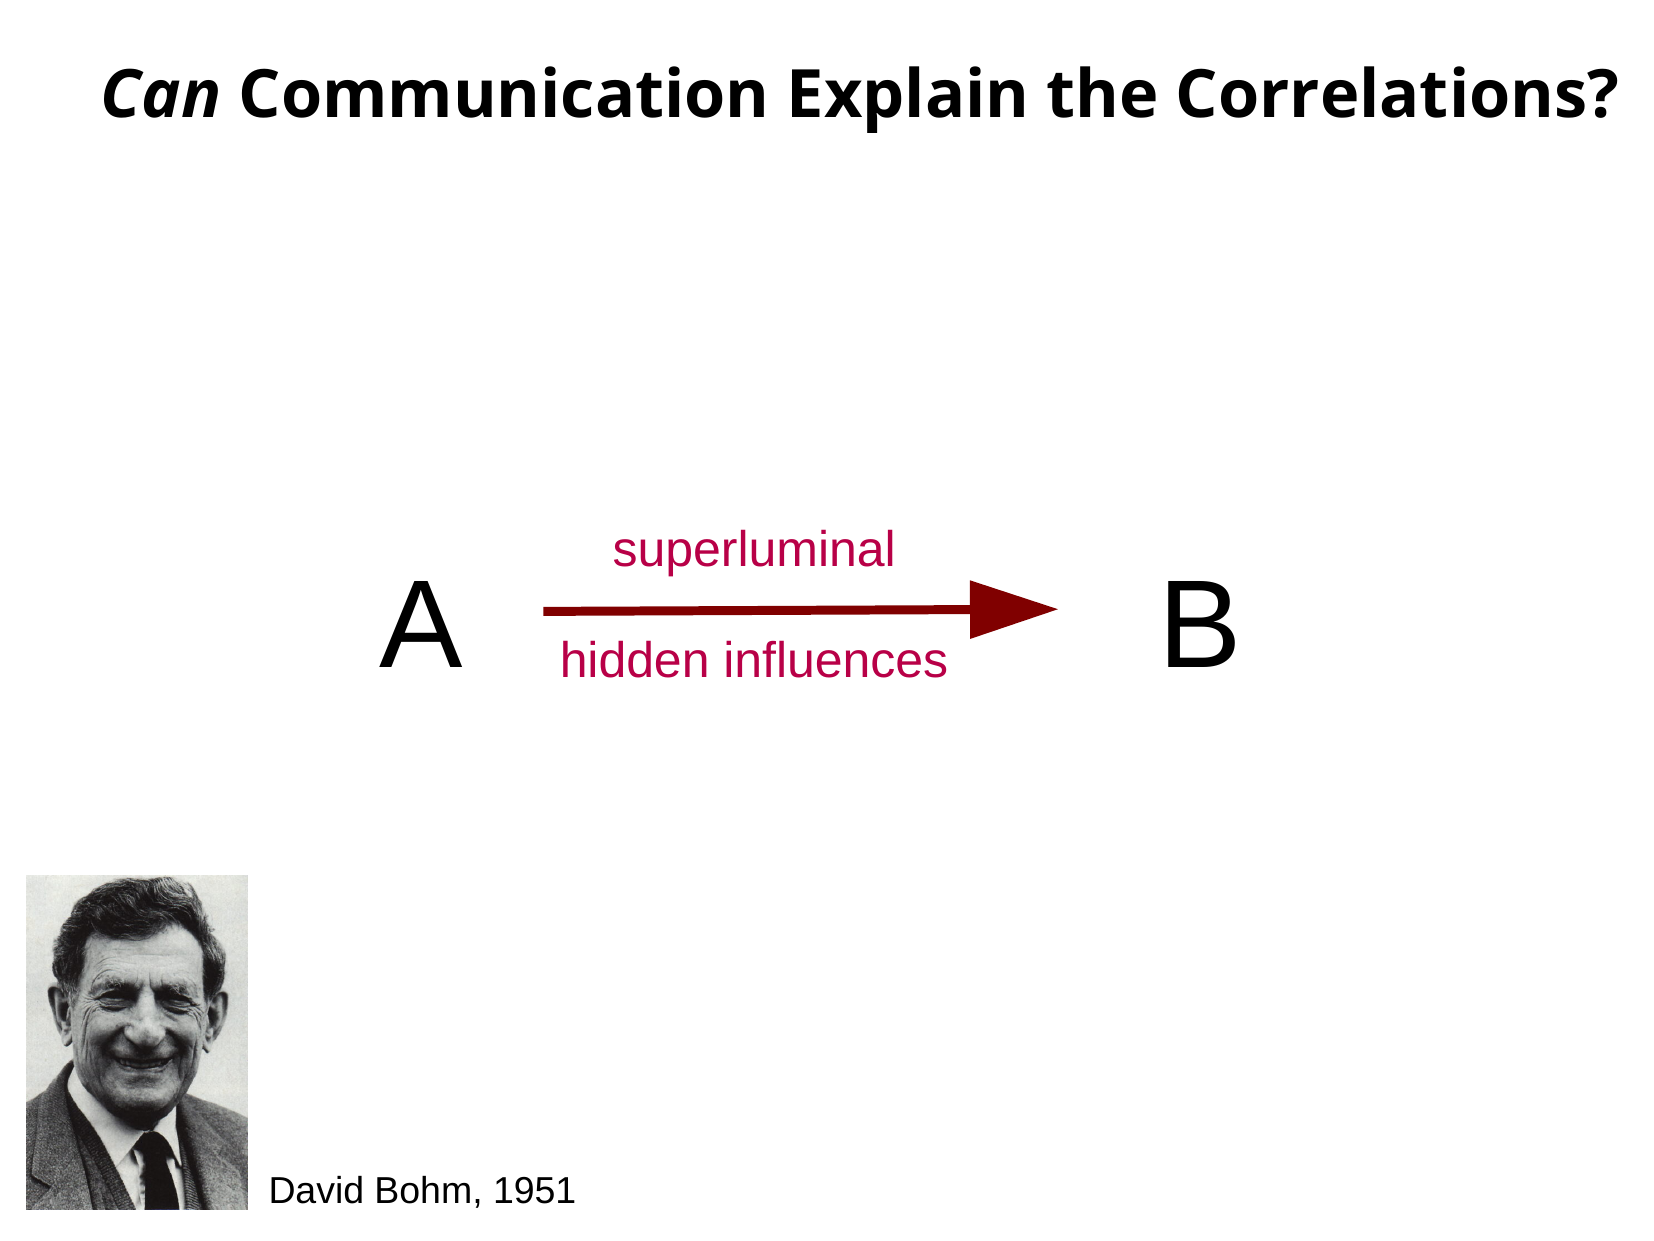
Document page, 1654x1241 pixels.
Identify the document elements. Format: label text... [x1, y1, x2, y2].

text_box David Bohm, 1951 [249, 1157, 646, 1224]
picture [26, 875, 248, 1210]
text_box superluminal hidden influences [530, 498, 979, 711]
text_box A [349, 532, 493, 717]
text_box Can Communication Explain the Correlations? [81, 34, 1654, 133]
text_box B [1129, 532, 1273, 717]
